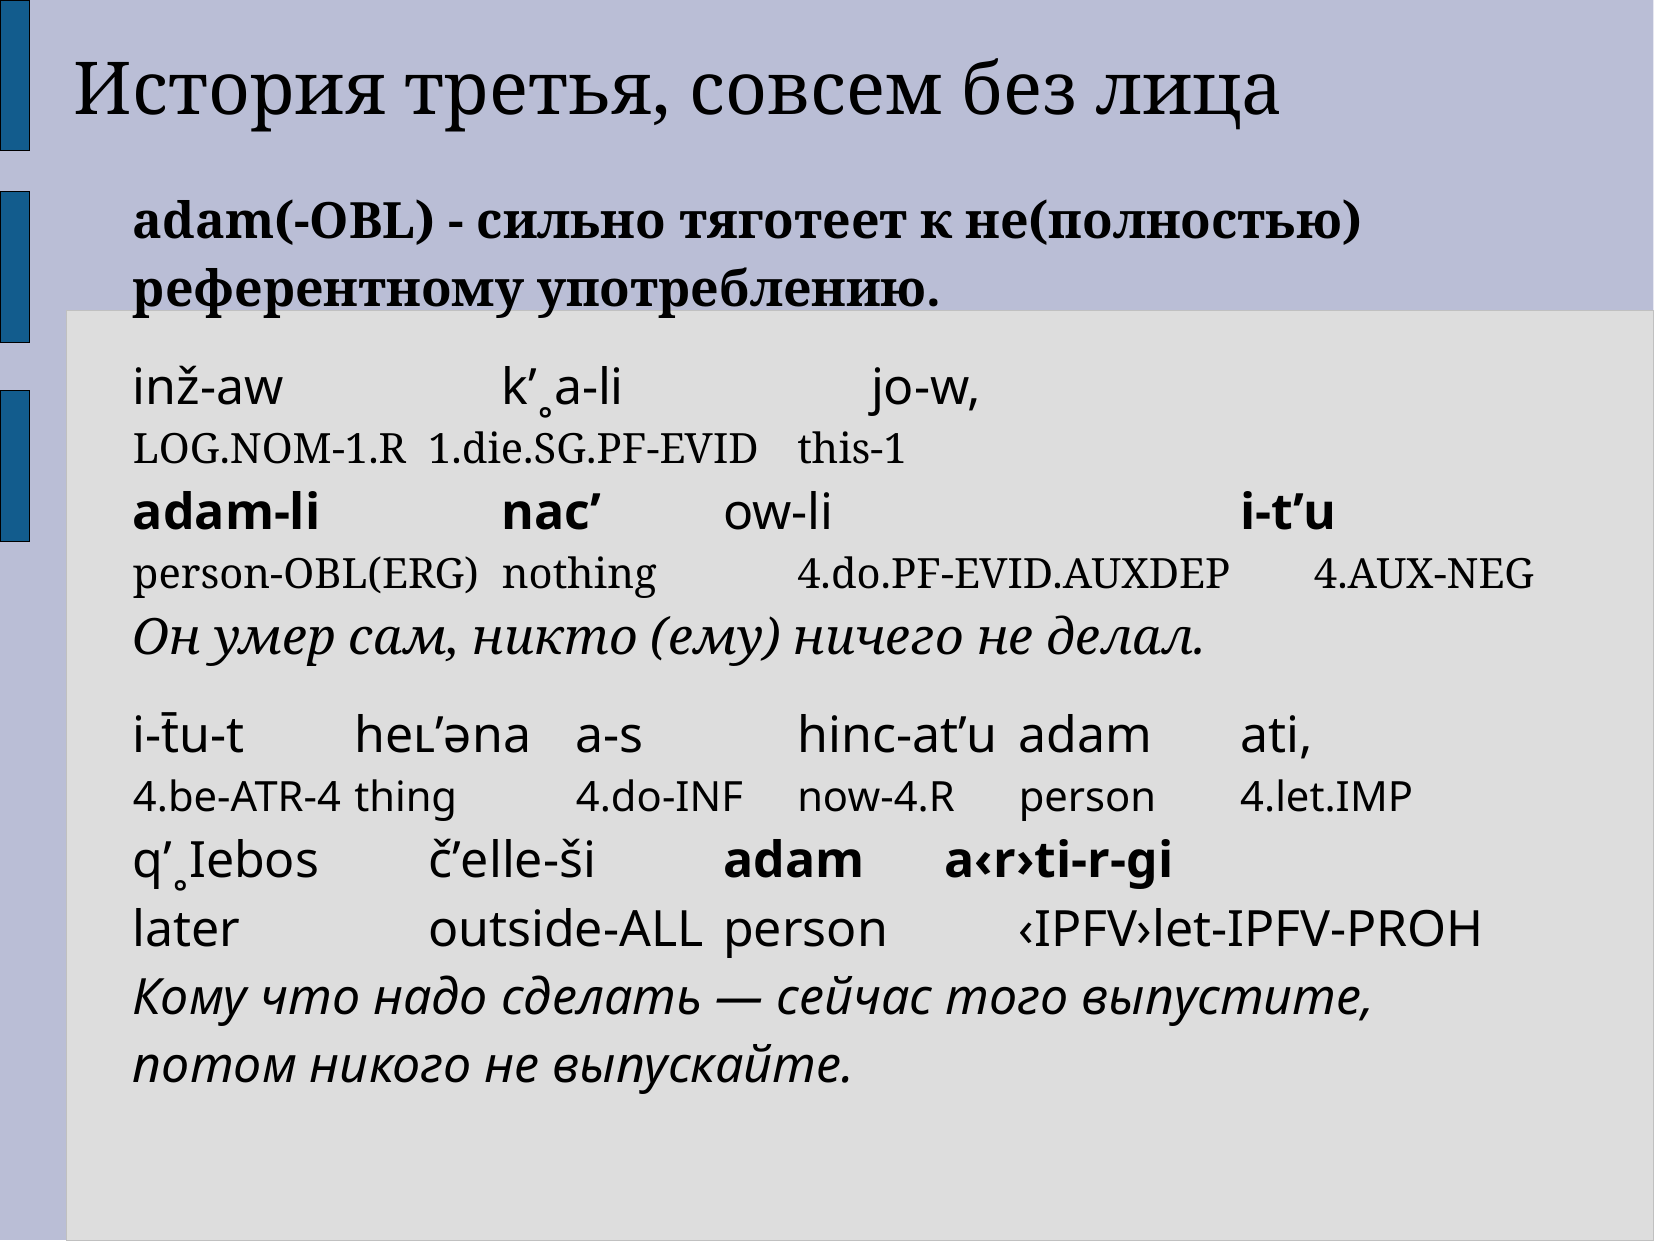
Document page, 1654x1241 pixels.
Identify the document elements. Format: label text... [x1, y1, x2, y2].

text_box История третья, совсем без лица [58, 29, 1654, 143]
text_box adam(-OBL) - сильно тяготеет к не(полностью) референтному употреблению. inž-aw kʼ˳a-li jo-w, LOG.NOM-1.R 1.die.SG.PF-EVID this-1 adam-li nacʼ ow-li i-tʼu person-OBL(ERG) nothing 4.do.PF-EVID.AUXDEP 4.AUX-NEG Он умер сам, никто (ему) ничего не делал. i-t̄u-t heʟʼəna a-s hinc-atʼu adam ati, 4.be-ATR-4 thing 4.do-INF now-4.R person 4.let.IMP qʼ˳Ӏebos čʼelle-ši adam a‹r›ti-r-gi later outside-ALL person ‹IPFV›let-IPFV-PROH Кому что надо сделать — сейчас того выпустите, потом никого не выпускайте. [118, 177, 1565, 1206]
